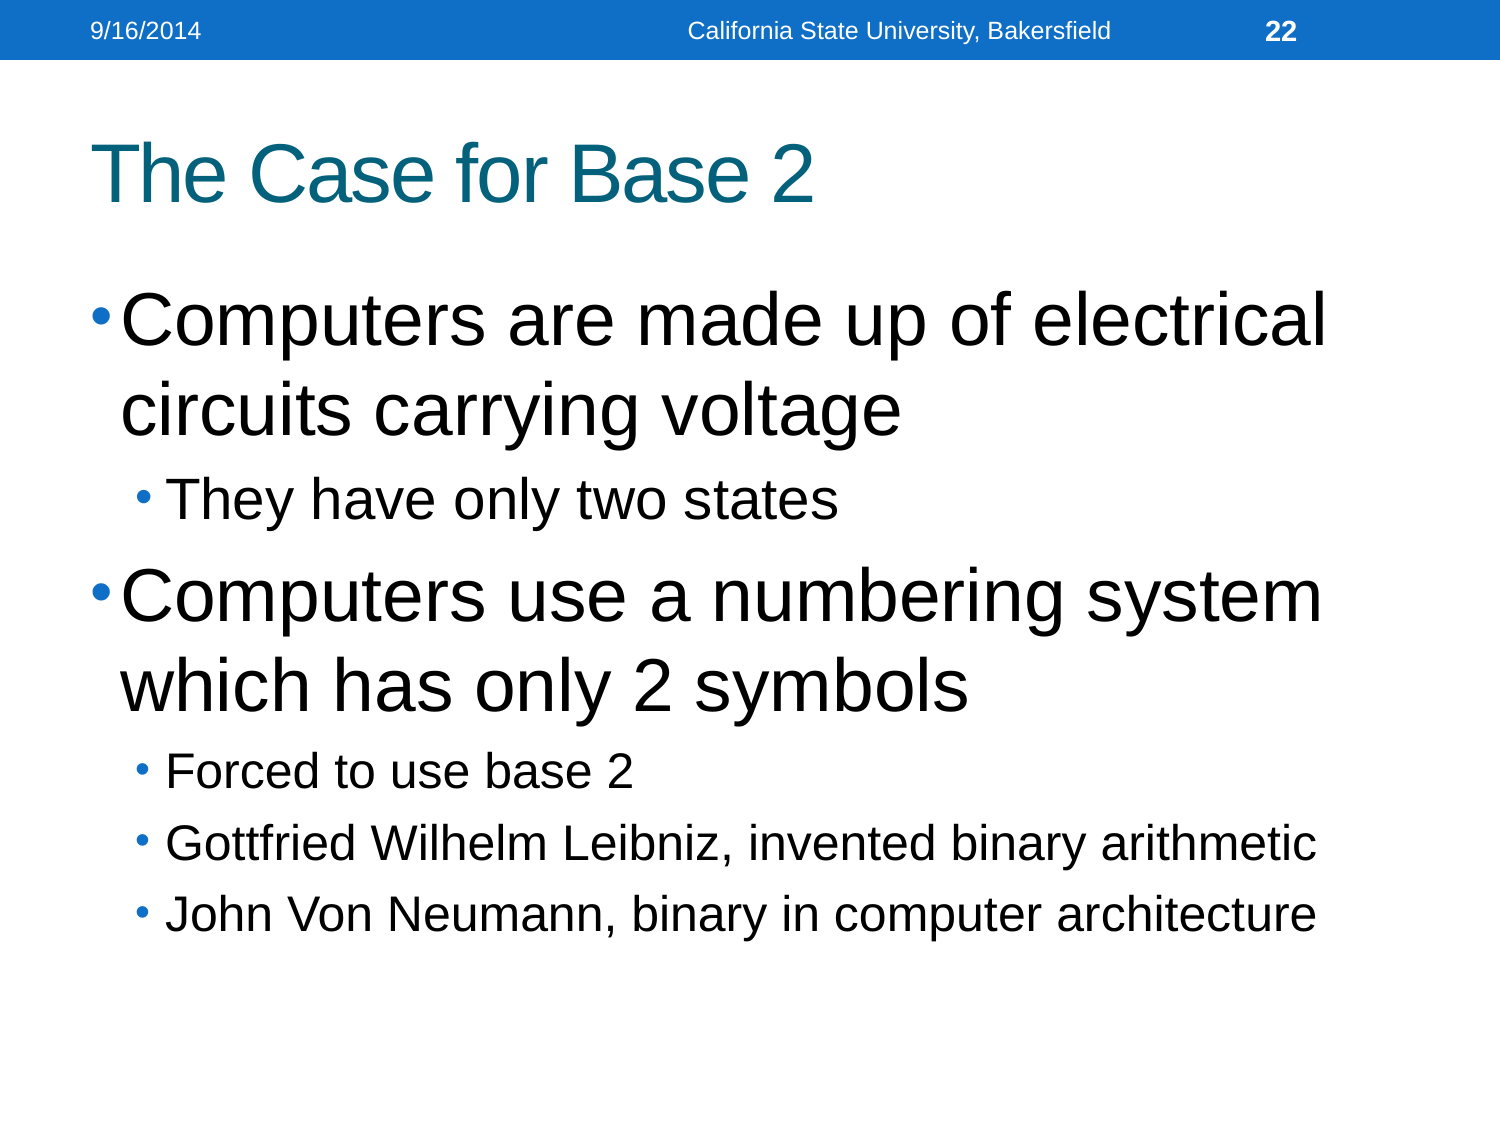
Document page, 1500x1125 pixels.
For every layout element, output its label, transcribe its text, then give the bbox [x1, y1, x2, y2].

title The Case for Base 2 [75, 87, 1425, 250]
footer California State University, Bakersfield [562, 3, 1238, 57]
list Computers are made up of electrical circuits carrying voltage They have only two states Computers use a numbering system which has only 2 symbols Forced to use base 2 Gottfried Wilhelm Leibniz, invented binary arithmetic John Von Neumann, binary in computer architecture [75, 262, 1425, 1063]
slide_number 9/16/2014 [75, 3, 550, 57]
slide_number <number> [1250, 3, 1425, 57]
